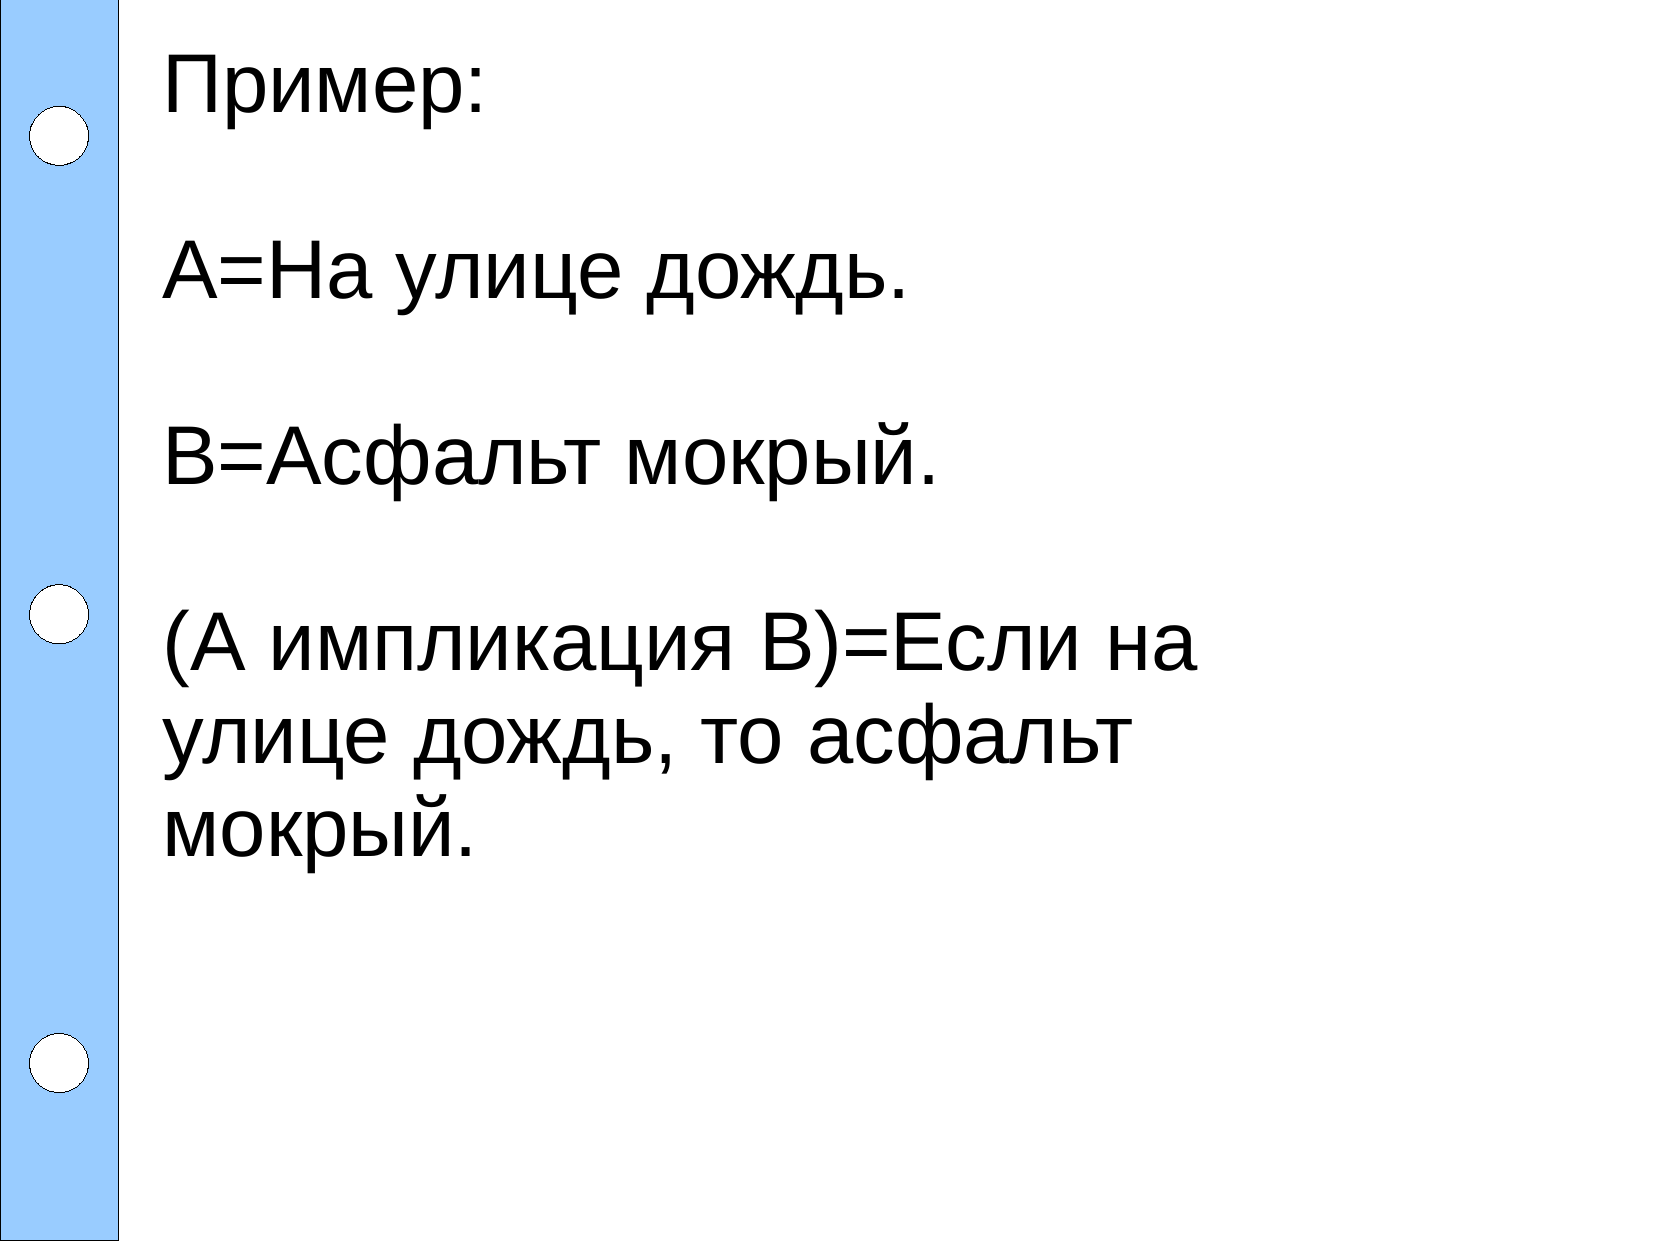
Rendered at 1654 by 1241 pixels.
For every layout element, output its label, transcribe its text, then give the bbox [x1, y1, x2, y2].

text_box Пример: А=На улице дождь. В=Асфальт мокрый. (А импликация В)=Если на улице дождь, то асфальт мокрый. [147, 29, 1359, 882]
text_box [0, 0, 119, 1241]
